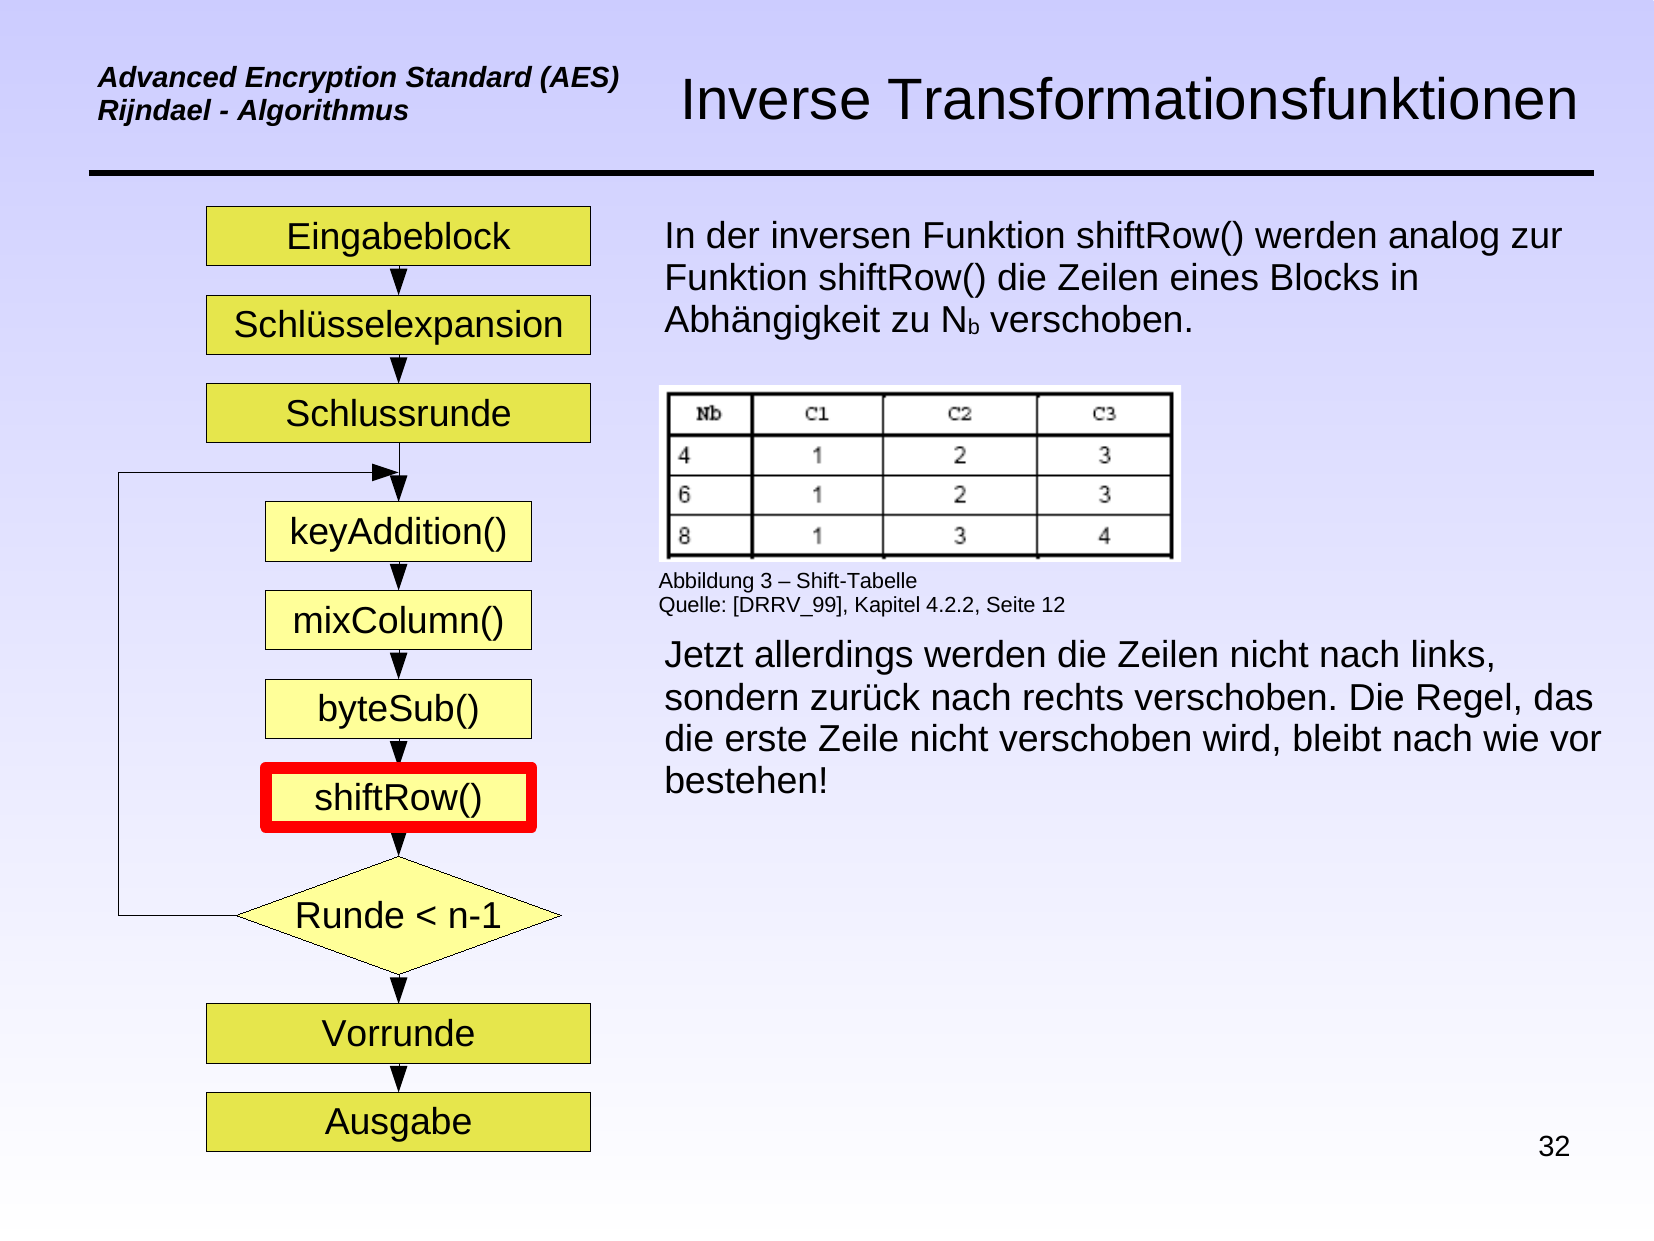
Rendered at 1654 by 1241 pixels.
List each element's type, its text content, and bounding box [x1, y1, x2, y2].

text_box mixColumn() [265, 590, 532, 650]
text_box Schlüsselexpansion [206, 295, 591, 355]
text_box Eingabeblock [206, 206, 591, 266]
text_box byteSub() [265, 679, 532, 739]
text_box In der inversen Funktion shiftRow() werden analog zur Funktion shiftRow() die Zeilen eines Blocks in Abhängigkeit zu Nb verschoben. Jetzt allerdings werden die Zeilen nicht nach links, sondern zurück nach rechts verschoben. Die Regel, das die erste Zeile nicht verschoben wird, bleibt nach wie vor bestehen! [649, 206, 1625, 823]
text_box Advanced Encryption Standard (AES) Rijndael - Algorithmus [82, 29, 650, 159]
text_box Runde < n-1 [237, 856, 562, 975]
text_box Inverse Transformationsfunktionen [620, 59, 1595, 139]
text_box Vorrunde [206, 1003, 591, 1064]
text_box keyAddition() [265, 501, 532, 562]
text_box [265, 767, 532, 827]
text_box Abbildung 3 – Shift-Tabelle Quelle: [DRRV_99], Kapitel 4.2.2, Seite 12 [643, 561, 1081, 625]
picture [658, 385, 1182, 562]
text_box Ausgabe [206, 1092, 591, 1152]
text_box Schlussrunde [206, 383, 591, 443]
